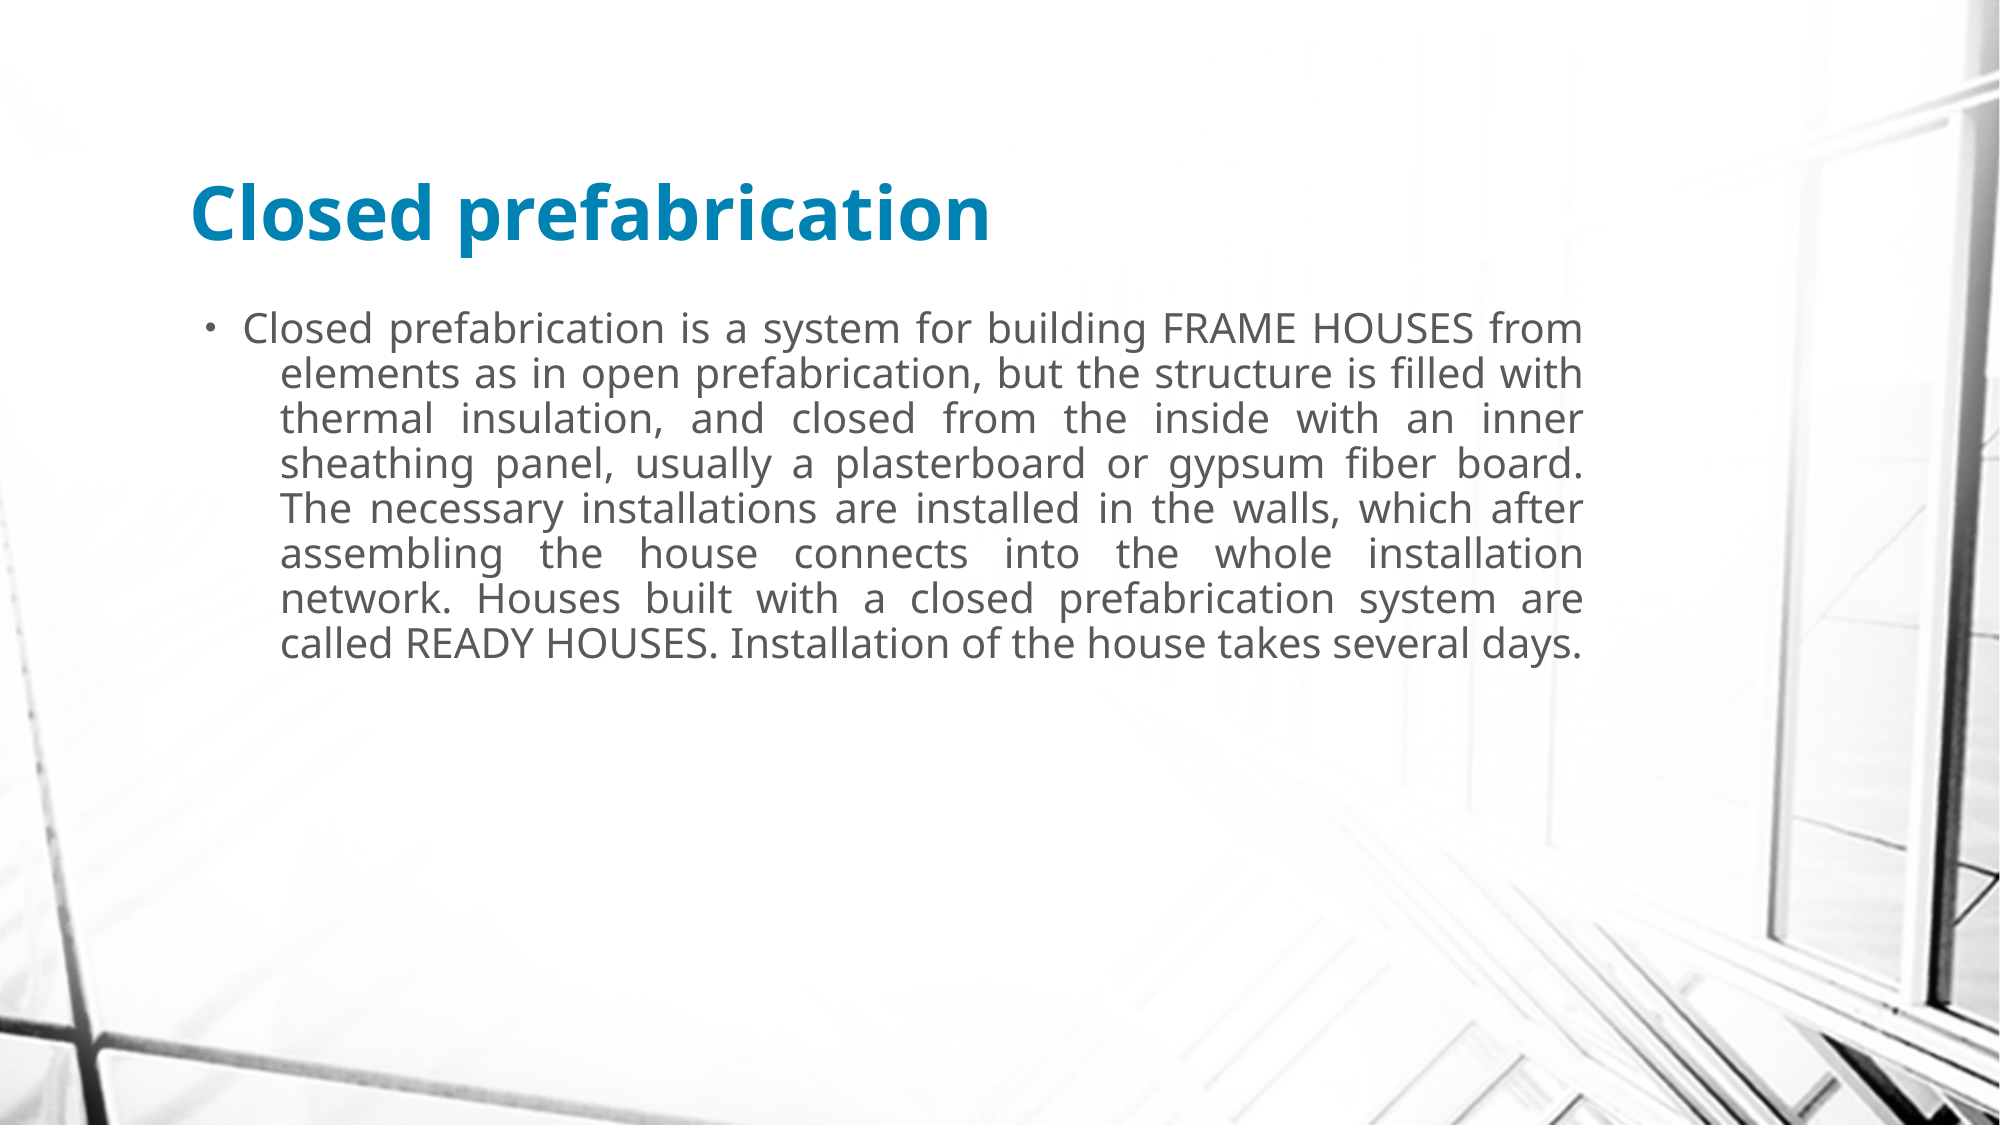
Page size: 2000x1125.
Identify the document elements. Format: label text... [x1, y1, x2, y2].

list Closed prefabrication is a system for building FRAME HOUSES from elements as in open prefabrication, but the structure is filled with thermal insulation, and closed from the inside with an inner sheathing panel, usually a plasterboard or gypsum fiber board. The necessary installations are installed in the walls, which after assembling the house connects into the whole installation network. Houses built with a closed prefabrication system are called READY HOUSES. Installation of the house takes several days. [174, 299, 1600, 988]
title Closed prefabrication [174, 87, 1600, 263]
